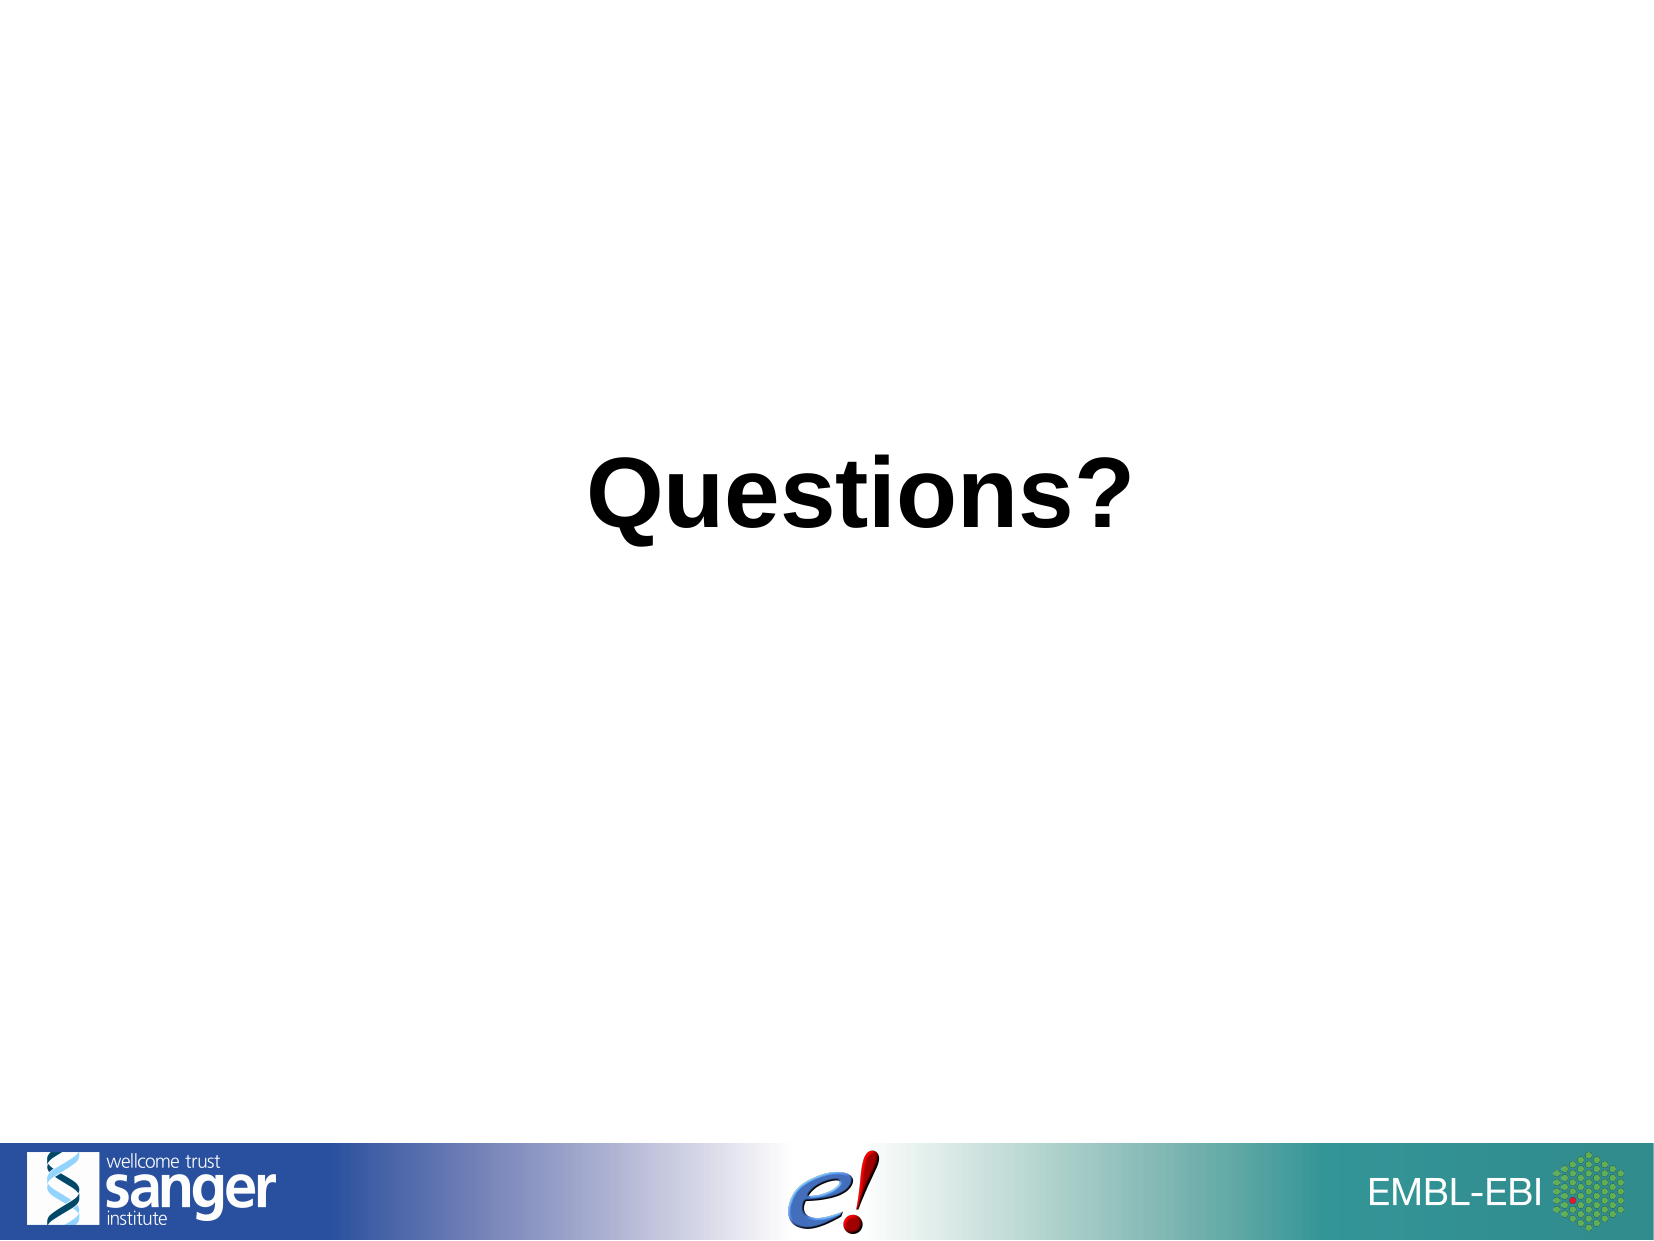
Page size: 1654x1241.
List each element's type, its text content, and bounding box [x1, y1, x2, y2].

picture [0, 1143, 1654, 1240]
title Questions? [45, 404, 1639, 563]
